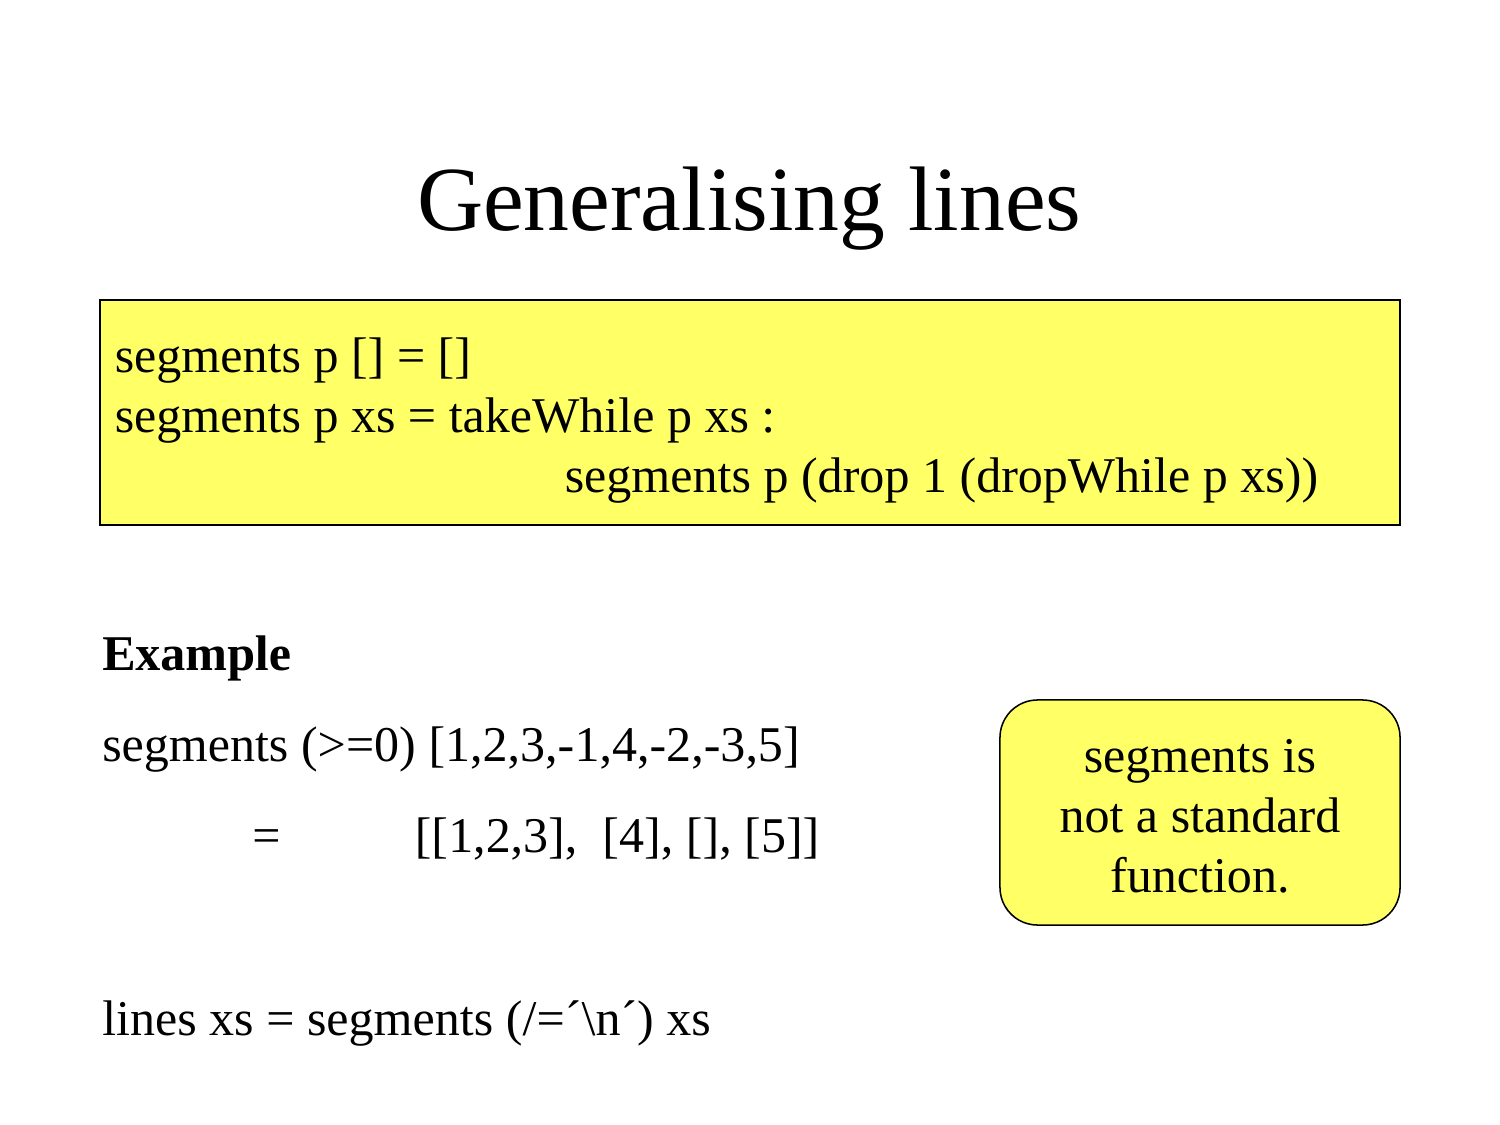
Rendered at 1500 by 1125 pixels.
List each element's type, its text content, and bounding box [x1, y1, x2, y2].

text_box segments is not a standard function. [999, 699, 1401, 926]
text_box segments p [] = [] segments p xs = takeWhile p xs : segments p (drop 1 (dropWhile p xs)) [99, 299, 1401, 526]
title Generalising lines [112, 99, 1388, 288]
text_box Example segments (>=0) [1,2,3,-1,4,-2,-3,5] = [[1,2,3], [4], [], [5]] lines xs = segments (/=´\n´) xs [87, 612, 1363, 1053]
